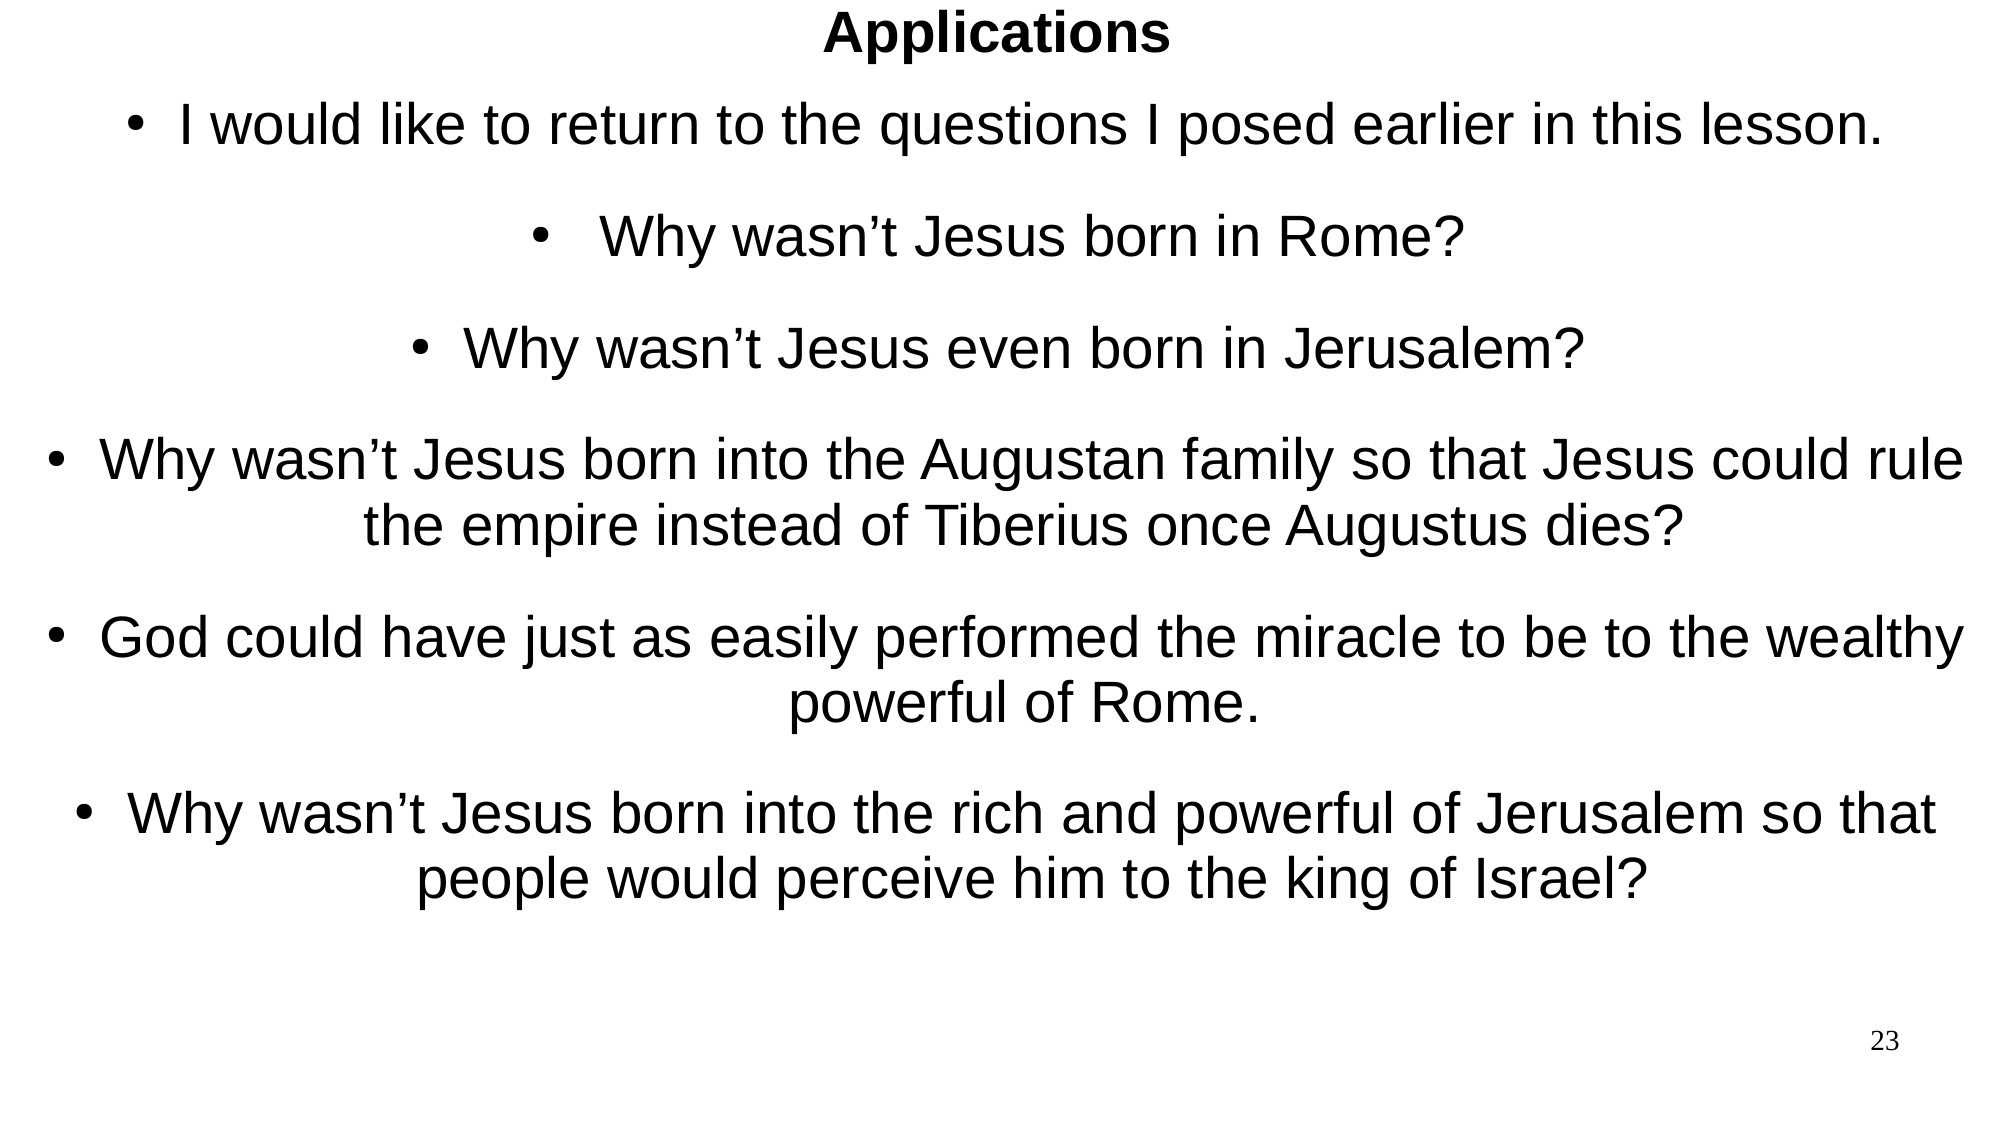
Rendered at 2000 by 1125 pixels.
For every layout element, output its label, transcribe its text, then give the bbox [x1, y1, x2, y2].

list Applications I would like to return to the questions I posed earlier in this lesson. Why wasn’t Jesus born in Rome? Why wasn’t Jesus even born in Jerusalem? Why wasn’t Jesus born into the Augustan family so that Jesus could rule the empire instead of Tiberius once Augustus dies? God could have just as easily performed the miracle to be to the wealthy powerful of Rome. Why wasn’t Jesus born into the rich and powerful of Jerusalem so that people would perceive him to the king of Israel? [0, 0, 1996, 1123]
